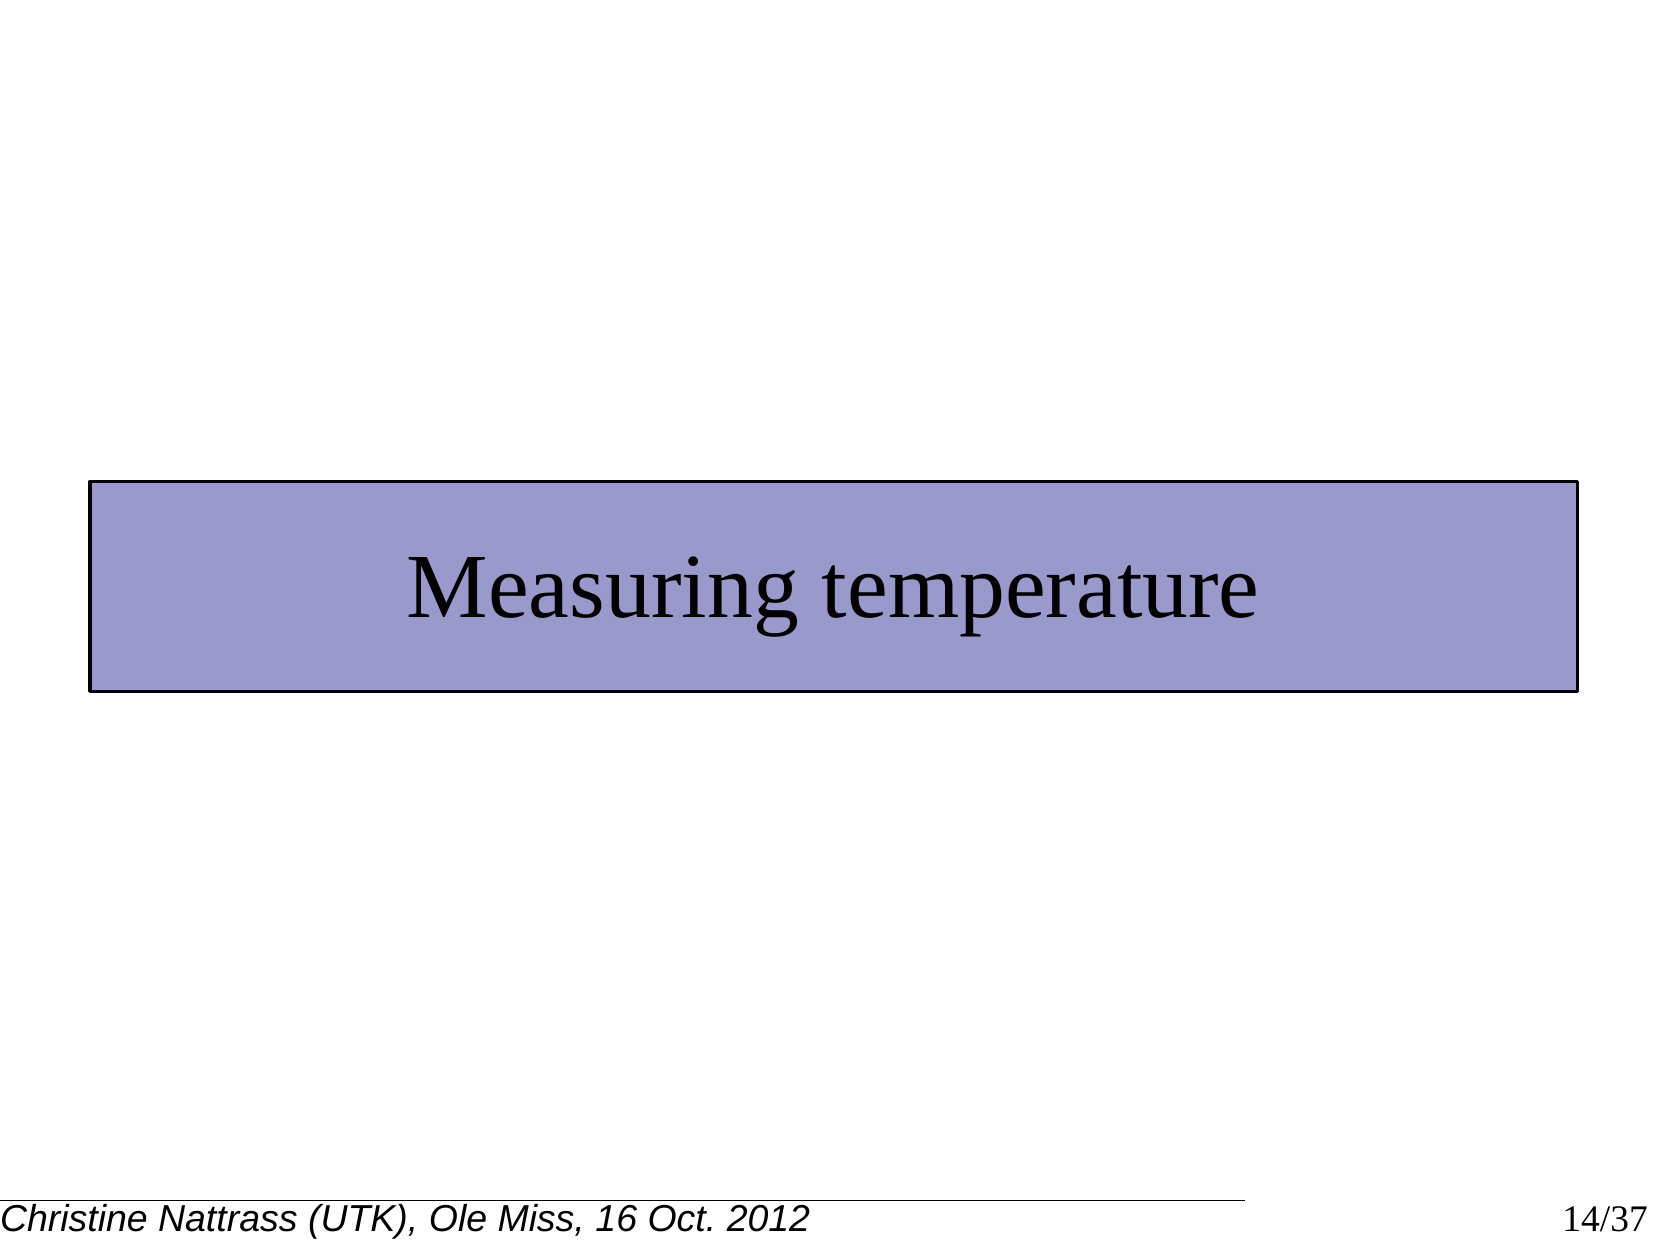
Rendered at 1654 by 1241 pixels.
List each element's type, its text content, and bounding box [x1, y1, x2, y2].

title Measuring temperature [90, 481, 1578, 692]
